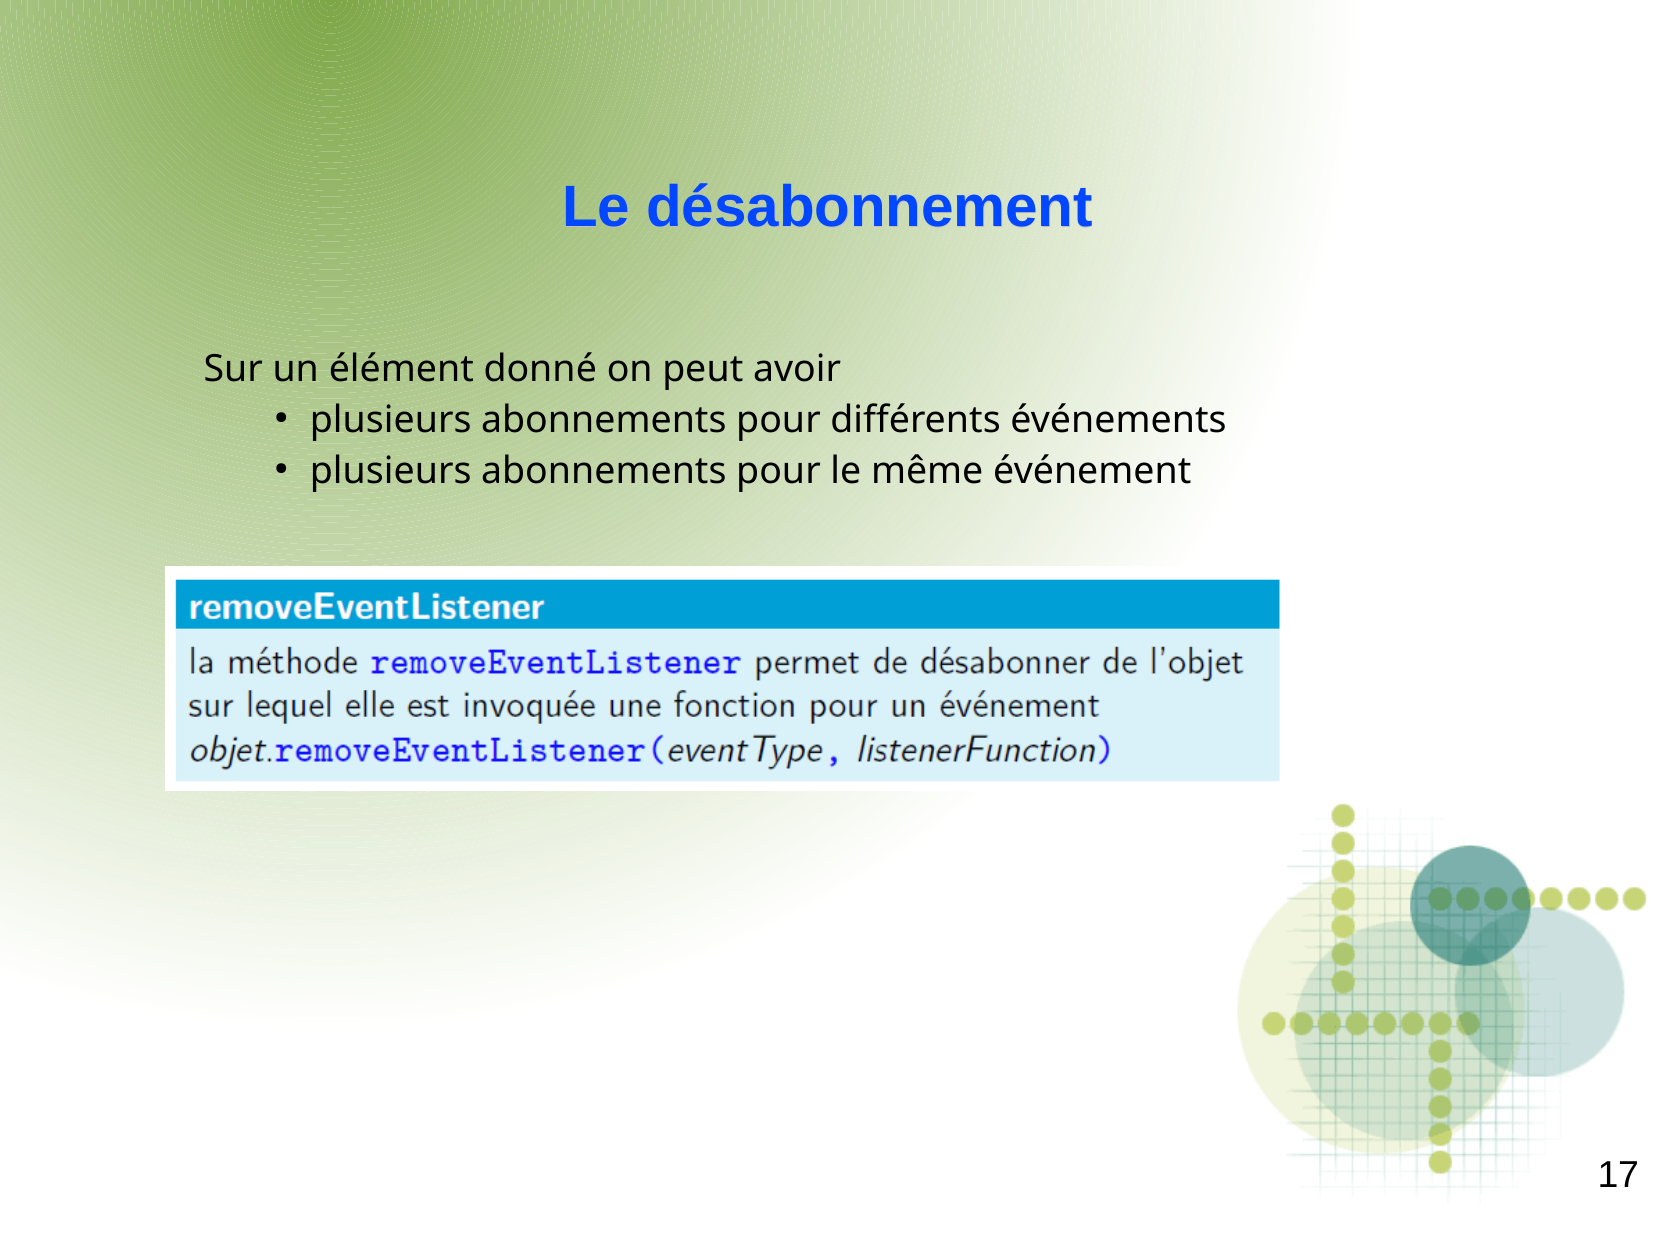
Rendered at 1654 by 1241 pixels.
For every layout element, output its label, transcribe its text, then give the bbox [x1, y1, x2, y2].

title Le désabonnement [121, 102, 1534, 310]
text_box <numéro> [1582, 1145, 1654, 1217]
picture [1224, 792, 1654, 1211]
picture [165, 566, 1288, 791]
text_box Sur un élément donné on peut avoir plusieurs abonnements pour différents événements plusieurs abonnements pour le même événement [188, 283, 1406, 532]
